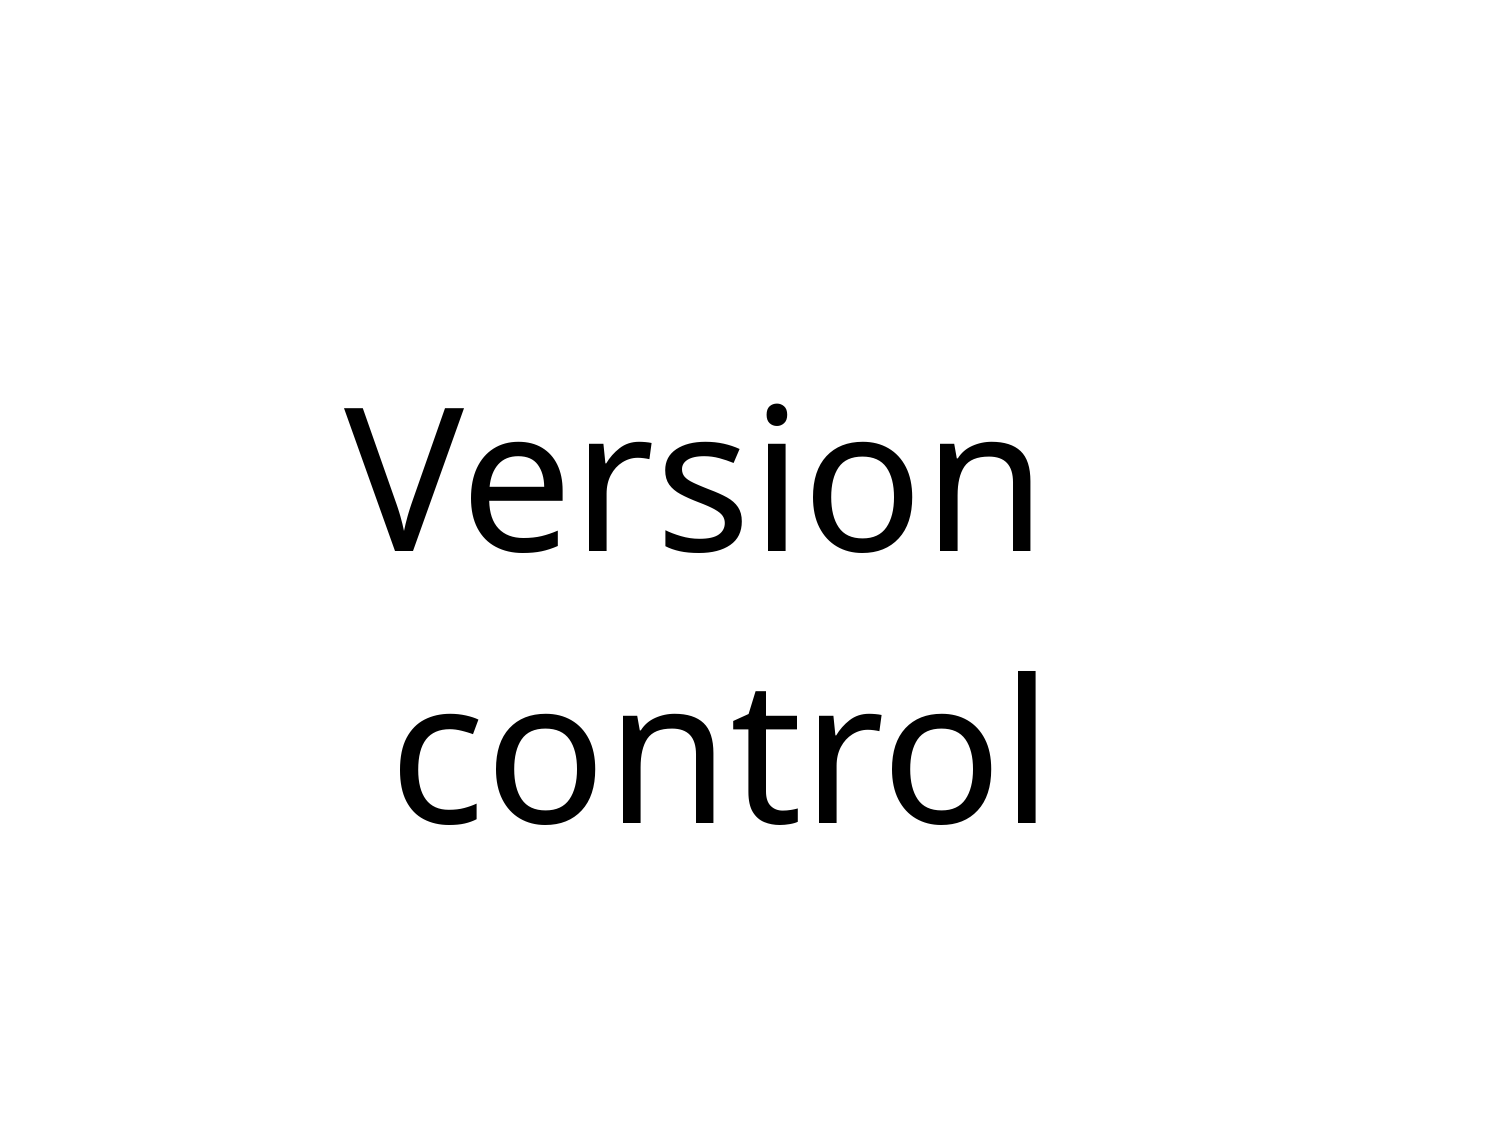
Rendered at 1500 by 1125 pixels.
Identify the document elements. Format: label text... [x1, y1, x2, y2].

text_box Version control [329, 329, 1471, 850]
